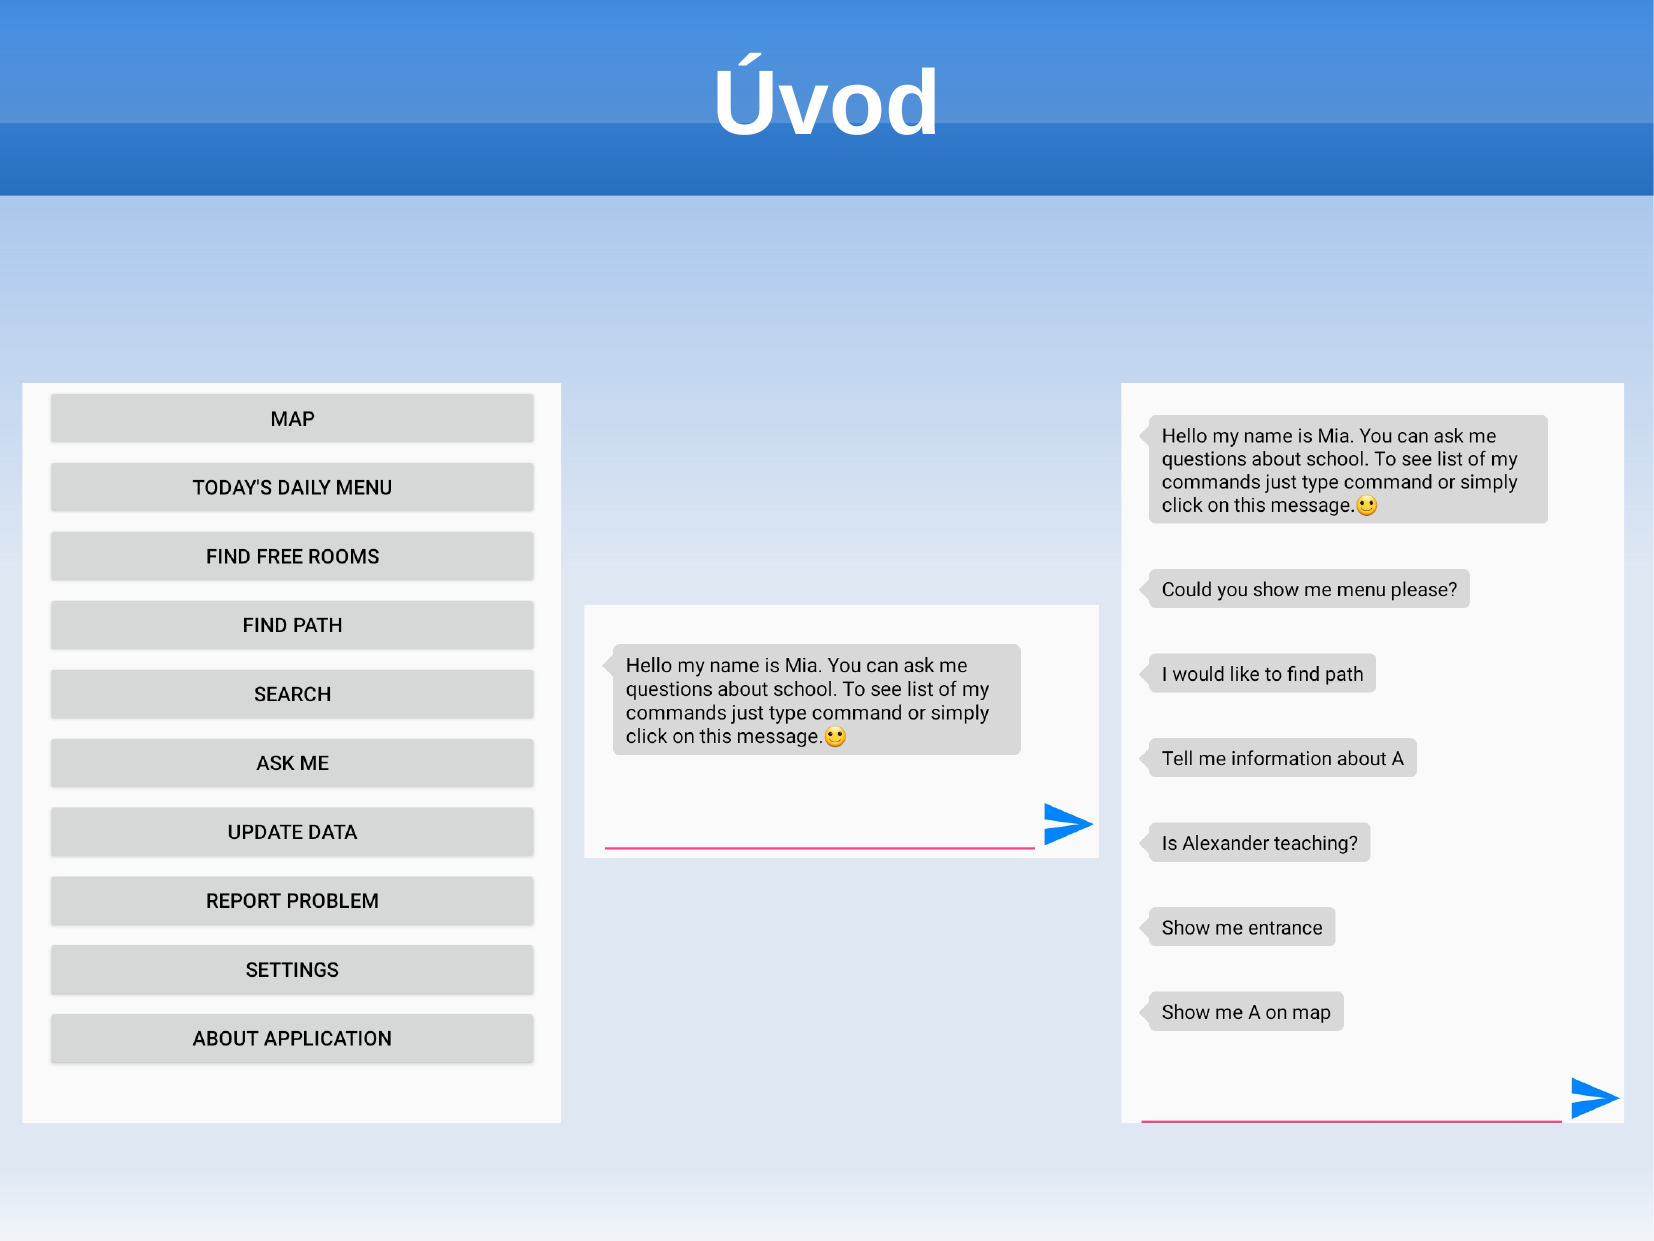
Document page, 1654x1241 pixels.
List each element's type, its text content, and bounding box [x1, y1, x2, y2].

picture [0, 207, 1654, 1241]
title Úvod [0, 0, 1654, 207]
